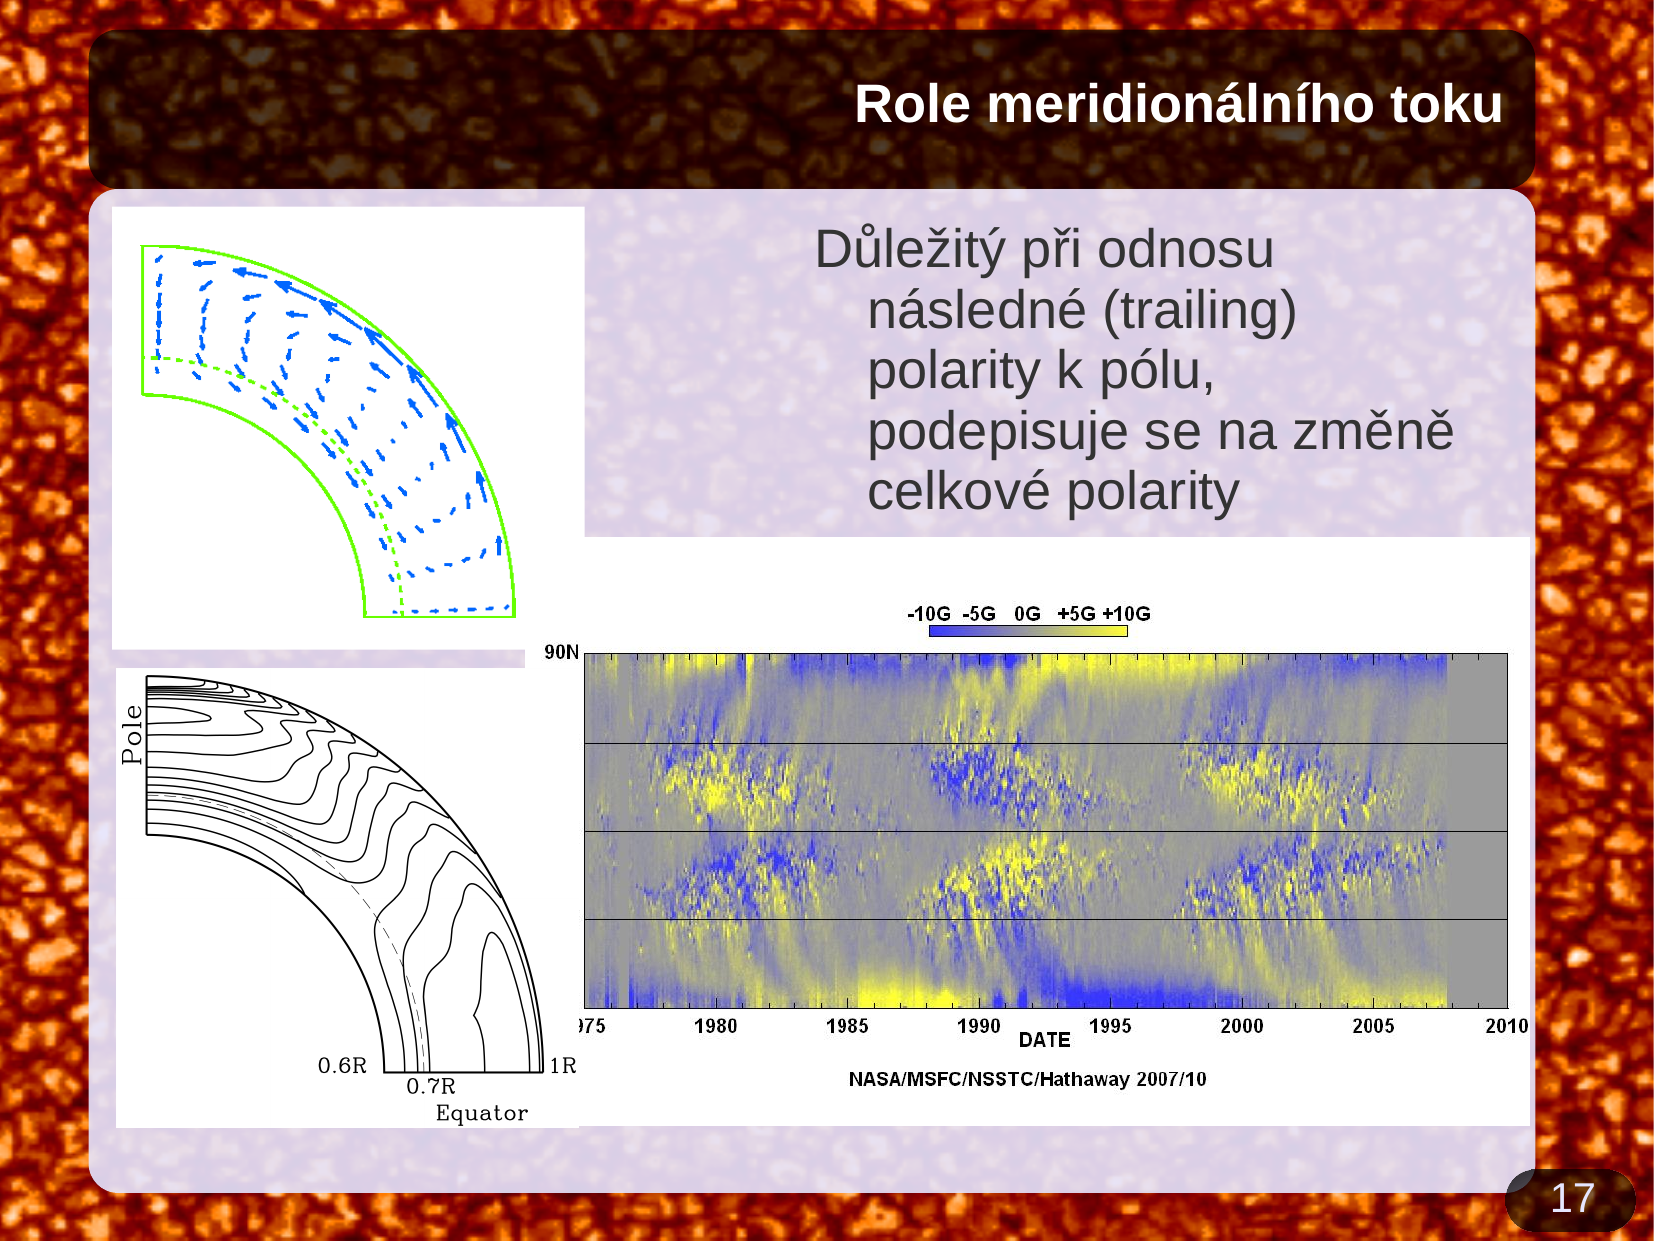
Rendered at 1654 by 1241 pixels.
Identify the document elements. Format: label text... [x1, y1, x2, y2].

title Role meridionálního toku [118, 59, 1506, 148]
text_box [112, 206, 585, 650]
picture [0, 0, 1654, 1241]
list Důležitý při odnosu následné (trailing) polarity k pólu, podepisuje se na změně celkové polarity [814, 218, 1477, 1164]
